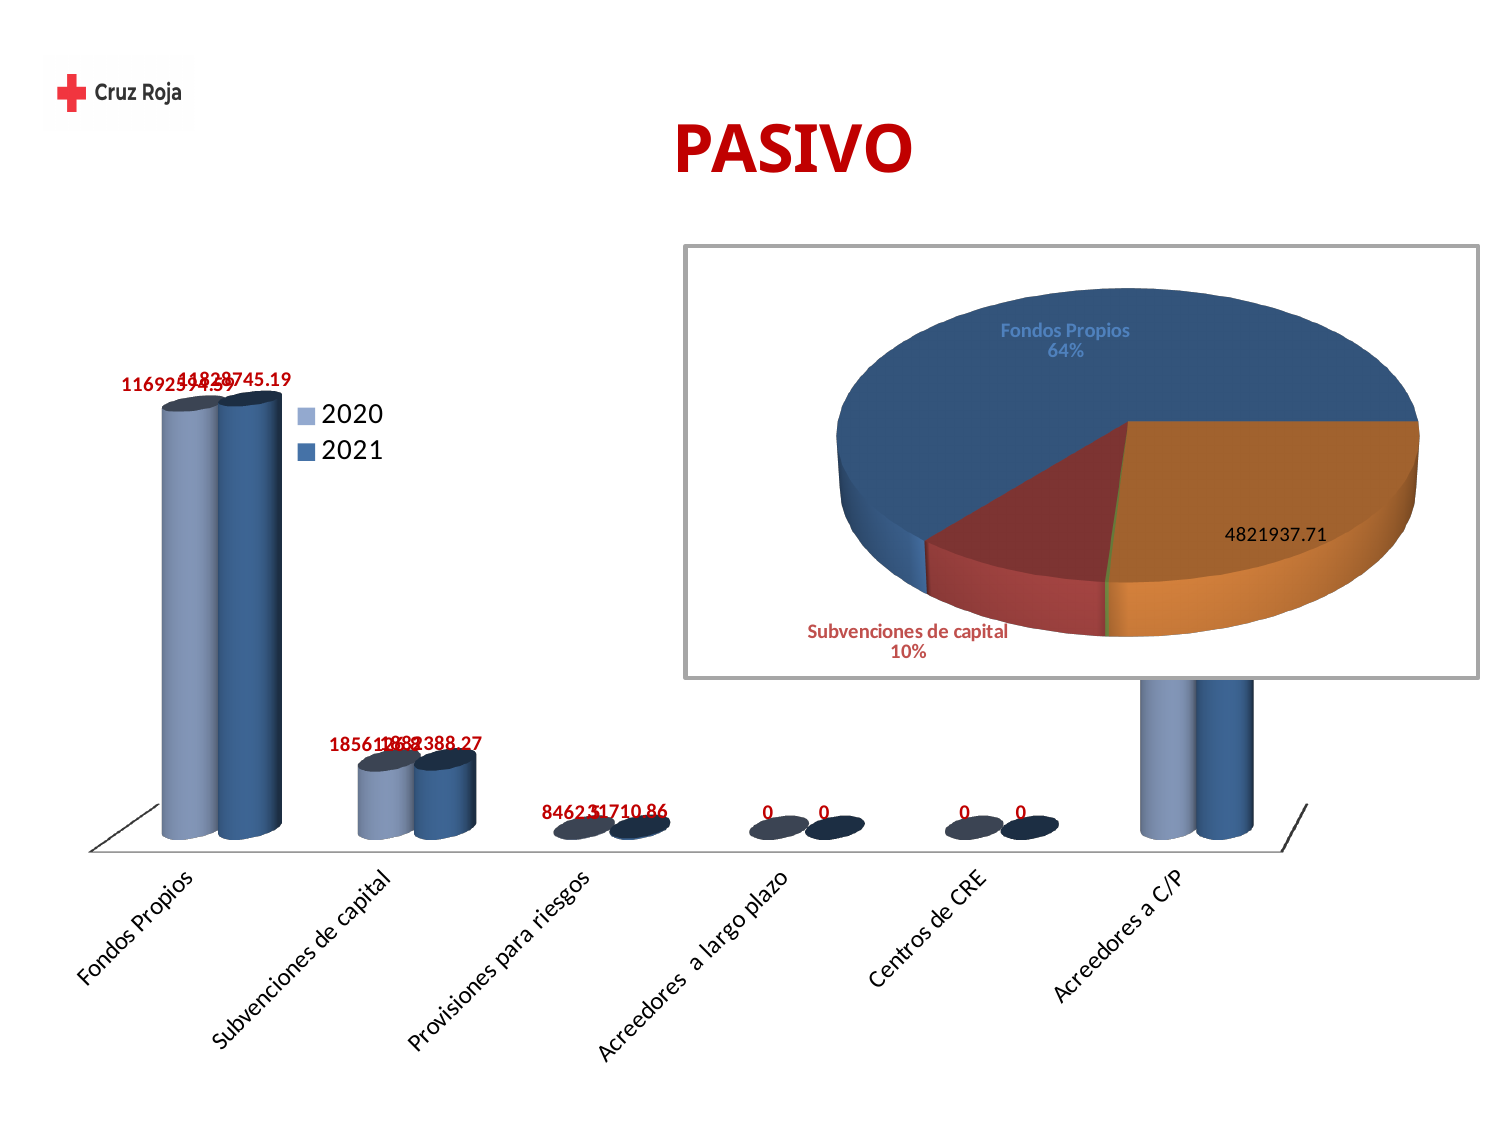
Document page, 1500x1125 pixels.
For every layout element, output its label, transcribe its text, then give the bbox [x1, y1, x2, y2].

chart [23, 243, 1481, 1083]
text_box PASIVO [242, 98, 1347, 194]
